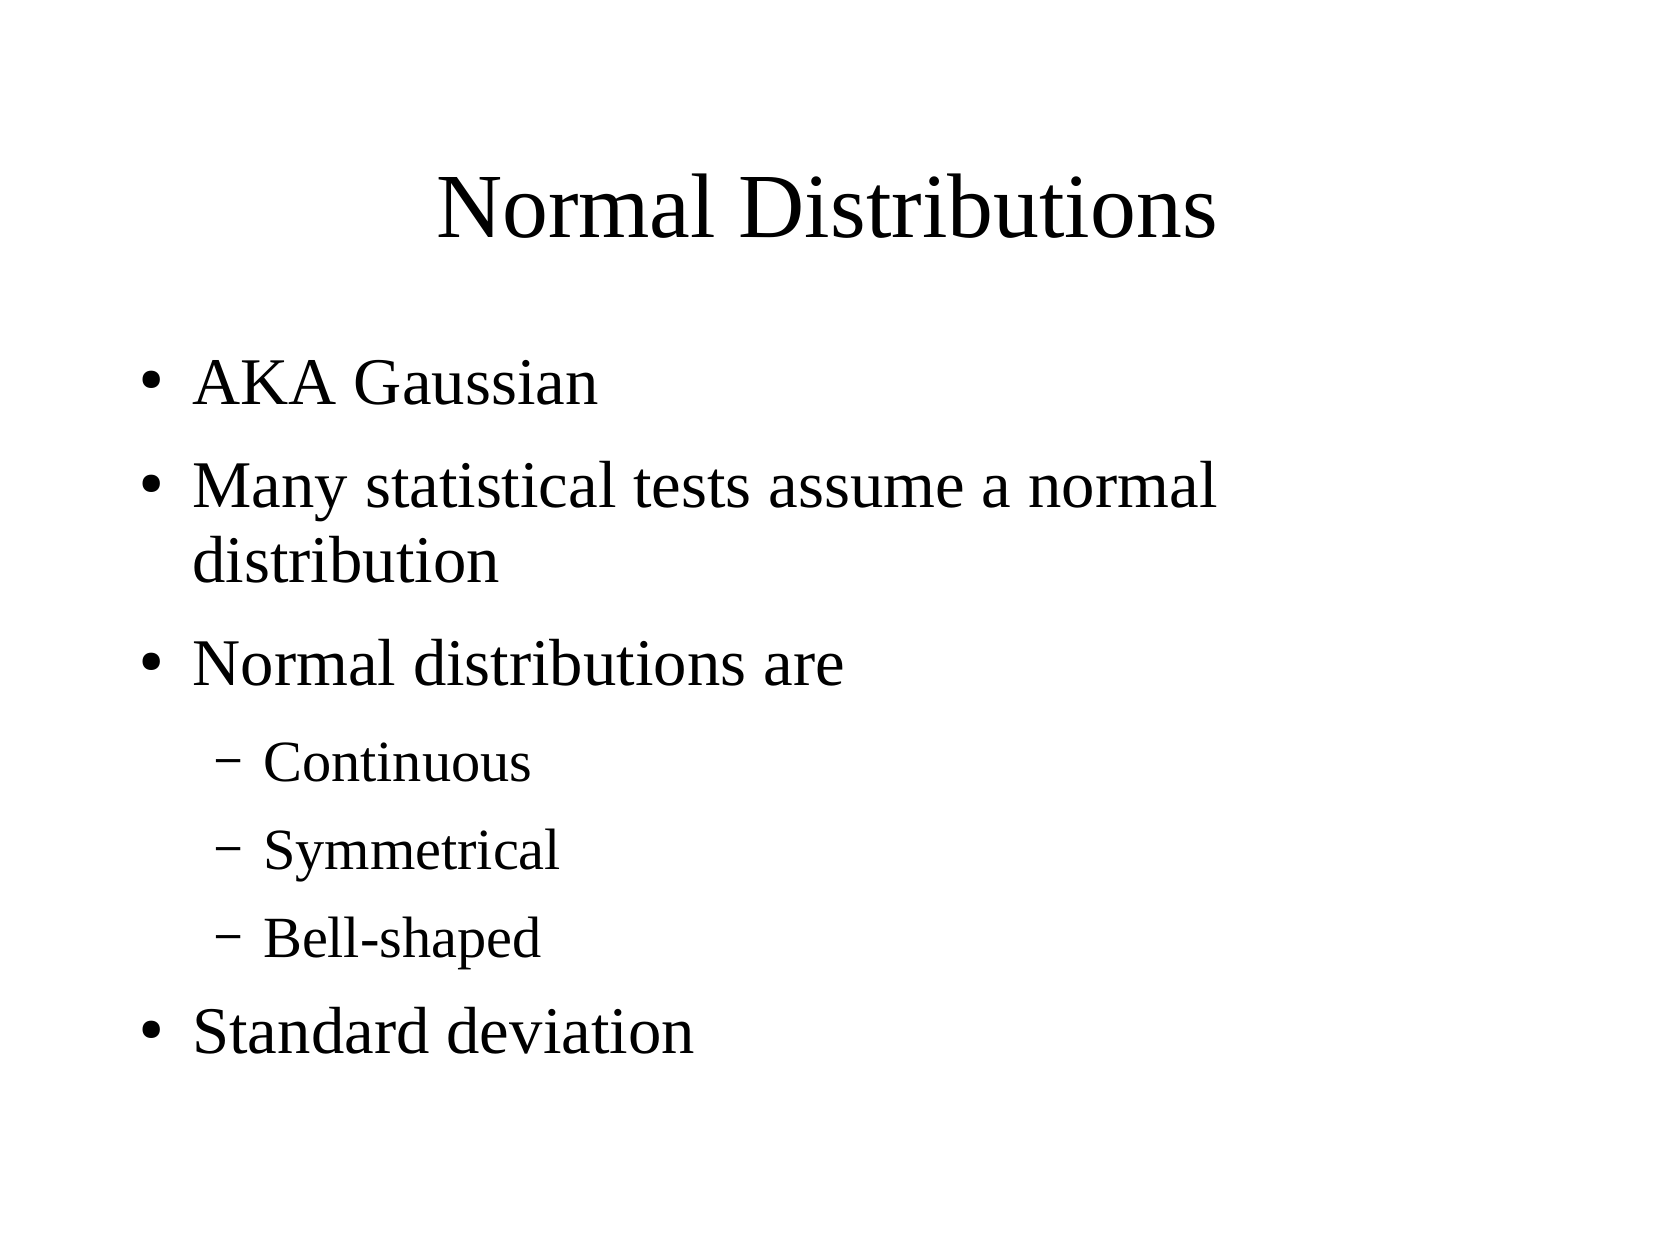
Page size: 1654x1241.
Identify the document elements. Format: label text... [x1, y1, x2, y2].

list AKA Gaussian Many statistical tests assume a normal distribution Normal distributions are Continuous Symmetrical Bell-shaped Standard deviation [121, 344, 1534, 1127]
title Normal Distributions [121, 102, 1534, 311]
